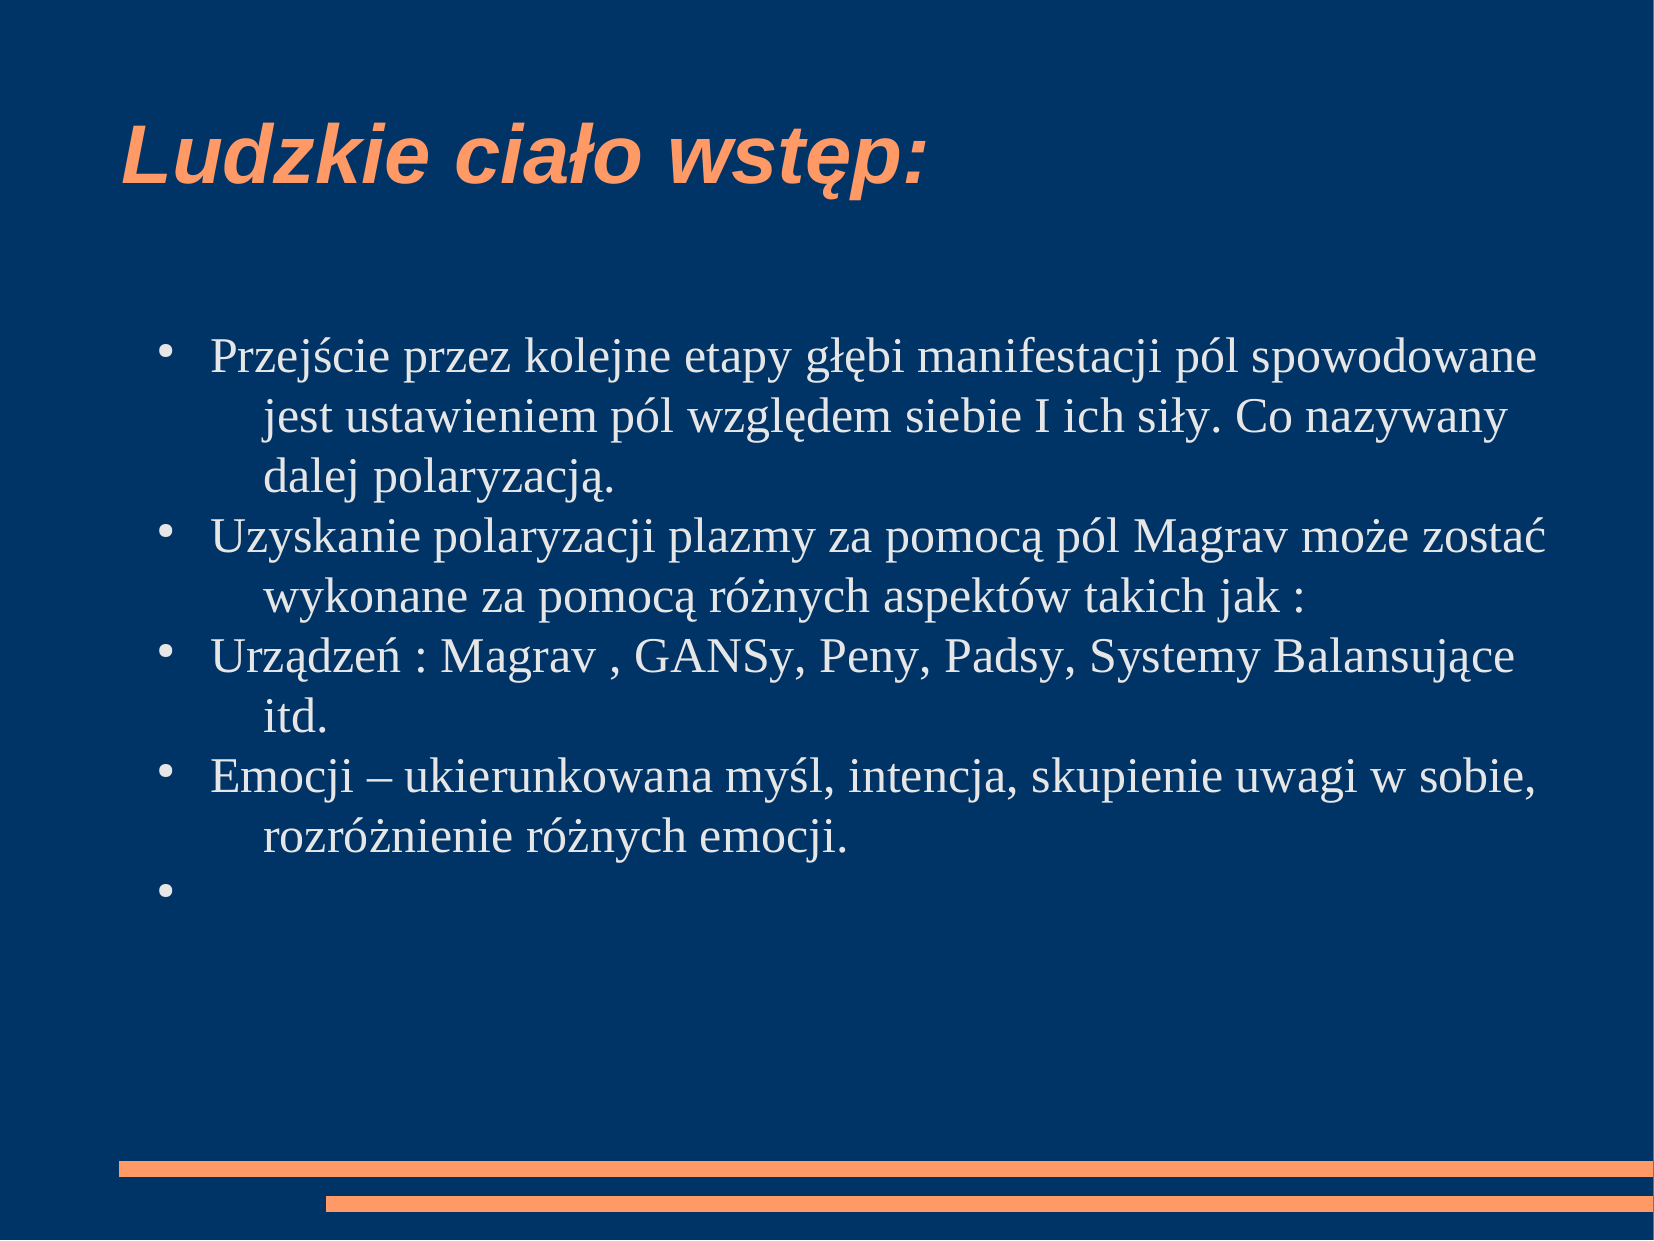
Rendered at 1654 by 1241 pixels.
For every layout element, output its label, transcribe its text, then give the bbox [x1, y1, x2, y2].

title Ludzkie ciało wstęp: [121, 46, 1534, 254]
list Przejście przez kolejne etapy głębi manifestacji pól spowodowane jest ustawieniem pól względem siebie I ich siły. Co nazywany dalej polaryzacją. Uzyskanie polaryzacji plazmy za pomocą pól Magrav może zostać wykonane za pomocą różnych aspektów takich jak : Urządzeń : Magrav , GANSy, Peny, Padsy, Systemy Balansujące itd. Emocji – ukierunkowana myśl, intencja, skupienie uwagi w sobie, rozróżnienie różnych emocji. [121, 322, 1561, 1137]
